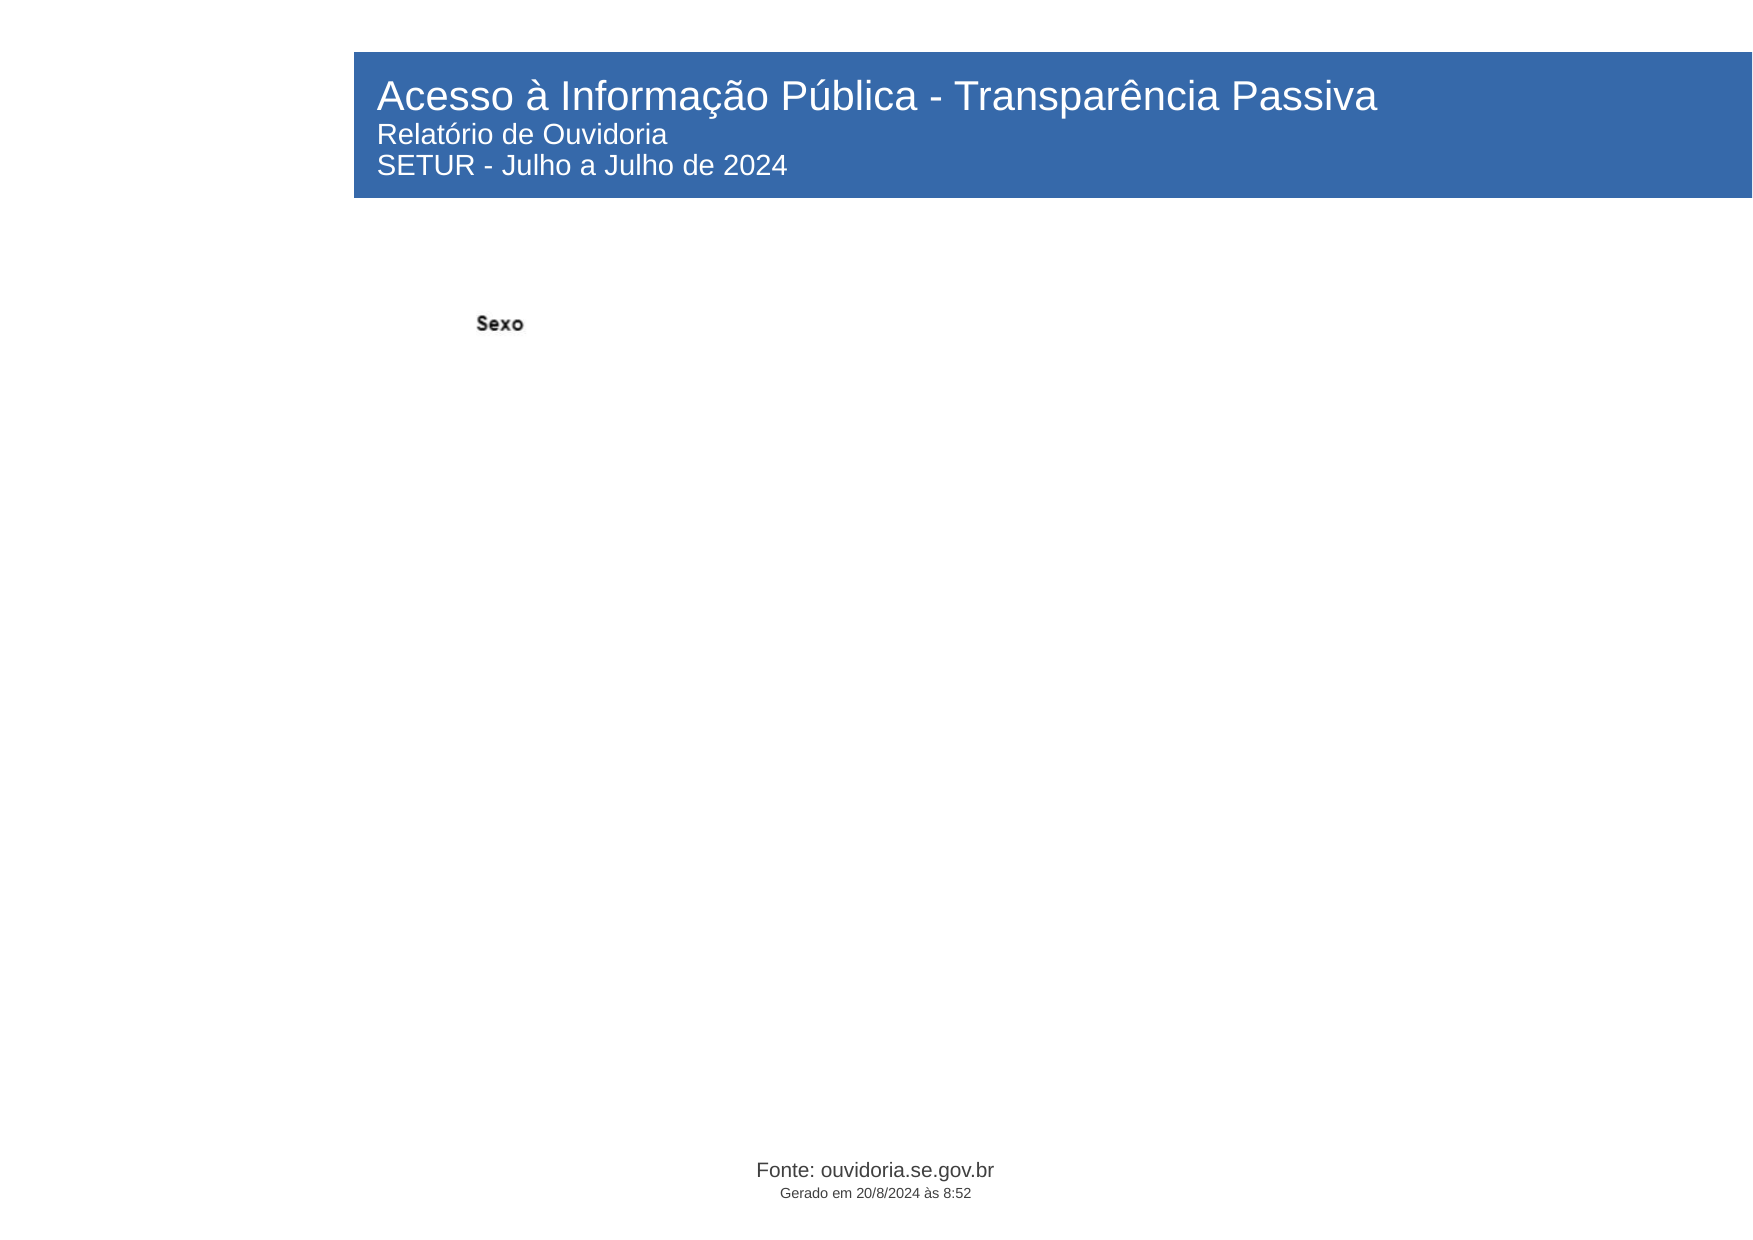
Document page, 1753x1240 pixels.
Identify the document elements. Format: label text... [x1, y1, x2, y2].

text_box Acesso à Informação Pública - Transparência Passiva Relatório de Ouvidoria SETUR - Julho a Julho de 2024 [376, 72, 1403, 186]
text_box Gerado em 20/8/2024 às 8:52 [780, 1184, 999, 1208]
text_box [354, 52, 1752, 198]
text_box [227, 211, 1527, 1028]
text_box Fonte: ouvidoria.se.gov.br [756, 1158, 1023, 1188]
